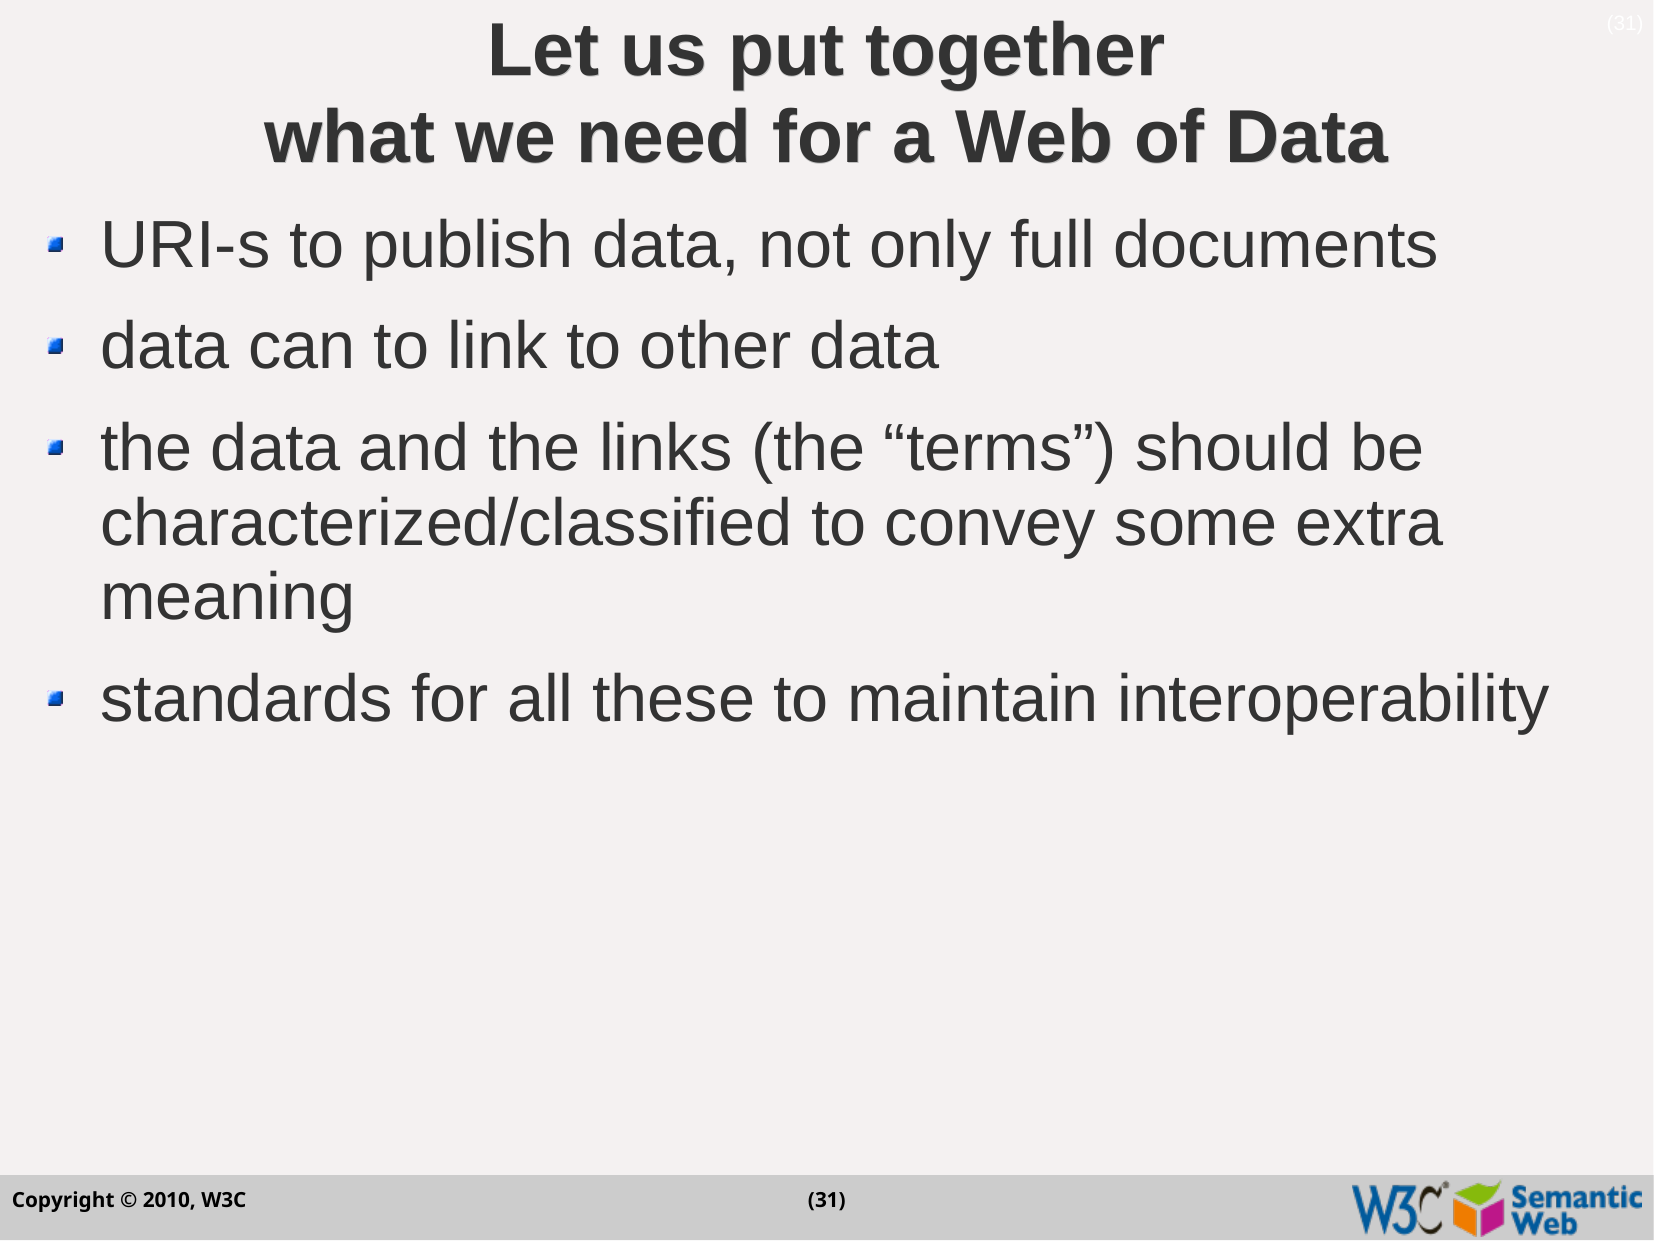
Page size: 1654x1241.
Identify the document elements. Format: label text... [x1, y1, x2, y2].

list URI-s to publish data, not only full documents data can to link to other data the data and the links (the “terms”) should be characterized/classified to convey some extra meaning standards for all these to maintain interoperability [29, 206, 1624, 1119]
title Let us put together what we need for a Web of Data [0, 5, 1654, 178]
picture [1352, 1178, 1642, 1237]
